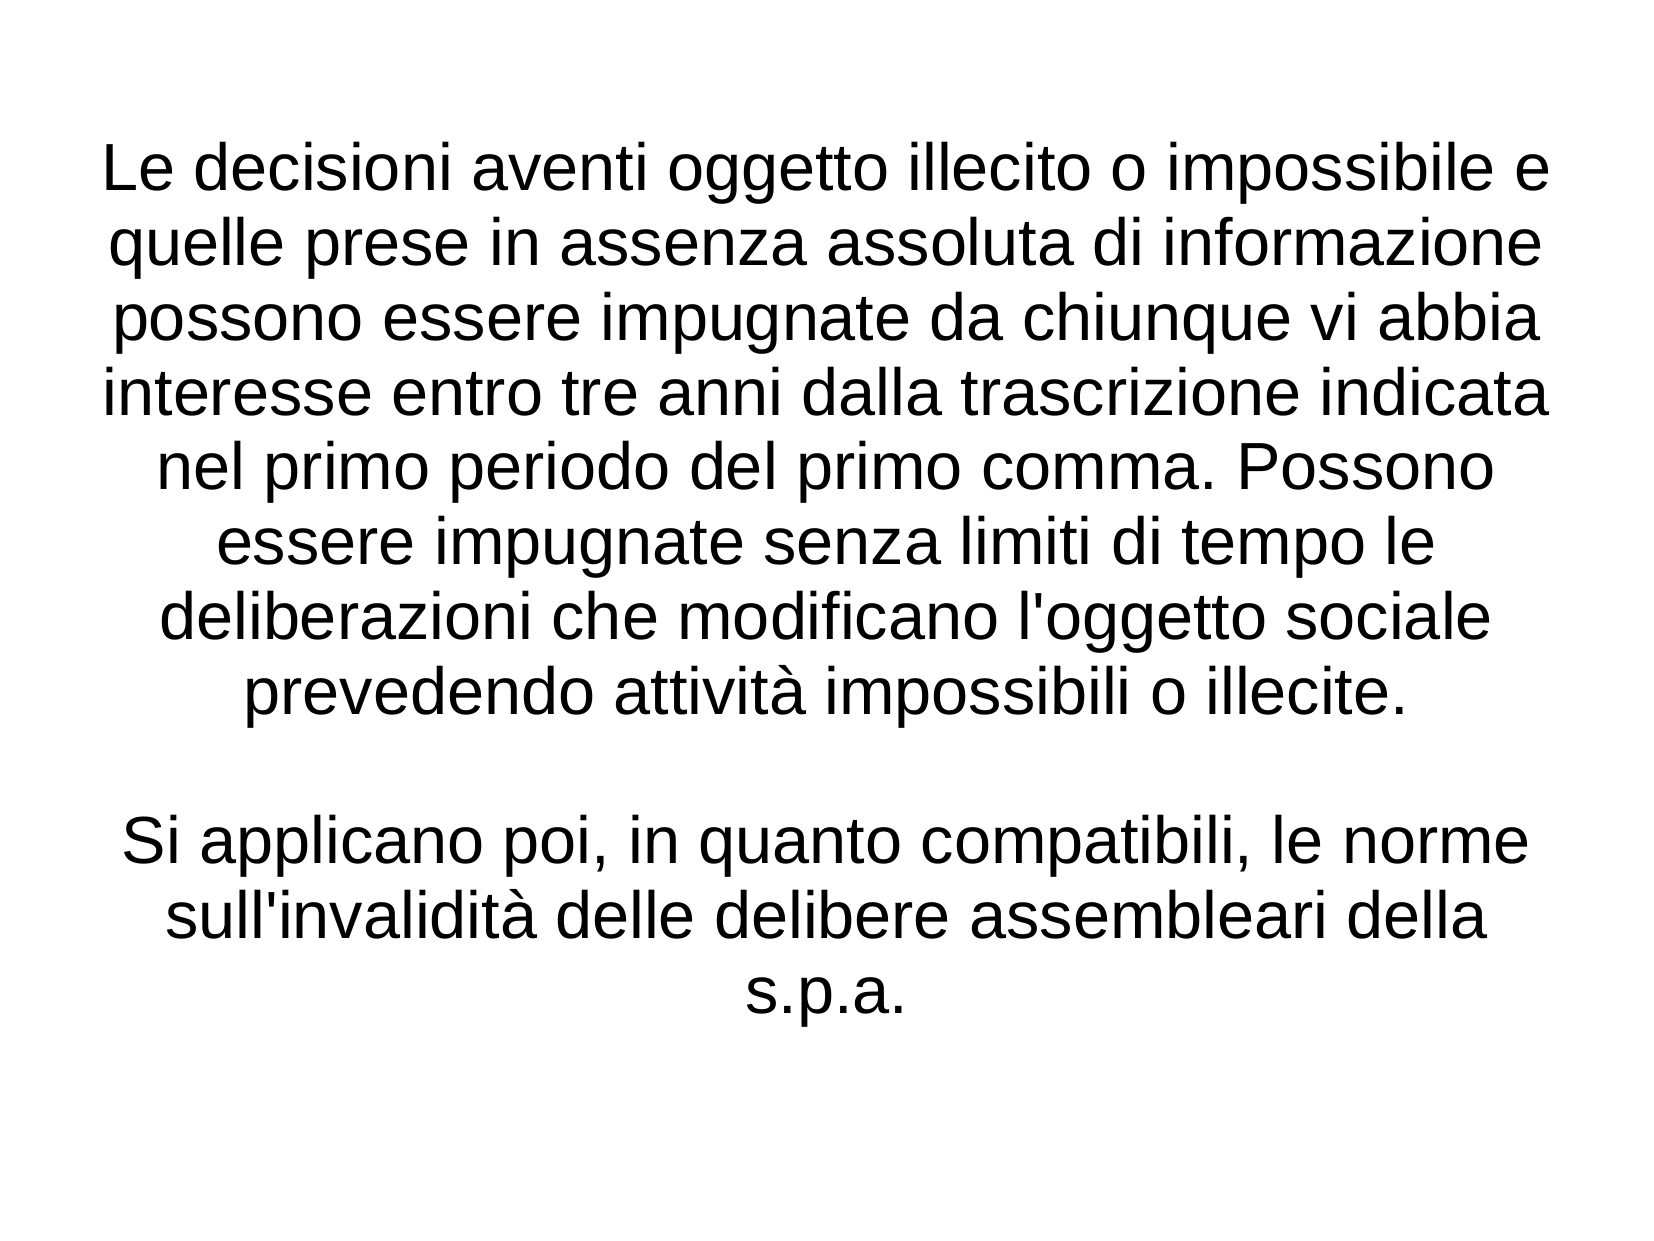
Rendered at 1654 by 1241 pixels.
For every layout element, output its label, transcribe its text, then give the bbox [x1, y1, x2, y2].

subtitle Le decisioni aventi oggetto illecito o impossibile e quelle prese in assenza assoluta di informazione possono essere impugnate da chiunque vi abbia interesse entro tre anni dalla trascrizione indicata nel primo periodo del primo comma. Possono essere impugnate senza limiti di tempo le deliberazioni che modificano l'oggetto sociale prevedendo attività impossibili o illecite. Si applicano poi, in quanto compatibili, le norme sull'invalidità delle delibere assembleari della s.p.a. [82, 49, 1571, 1109]
